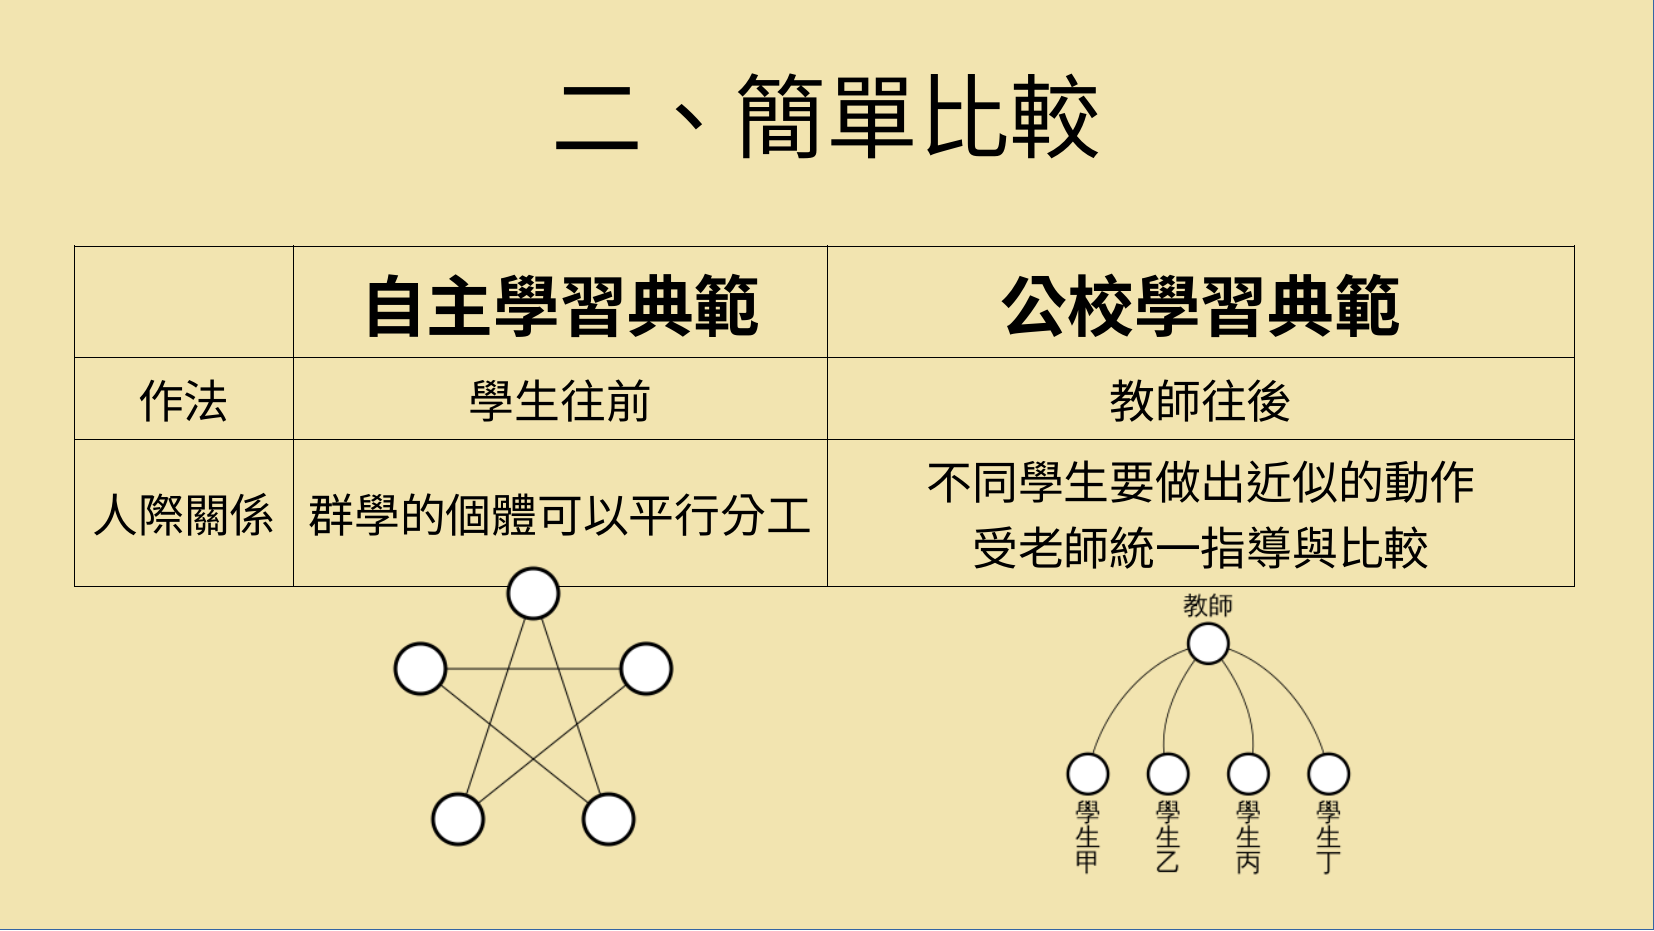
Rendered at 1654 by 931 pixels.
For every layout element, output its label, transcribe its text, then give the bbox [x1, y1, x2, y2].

table_cell 人際關係 [75, 440, 293, 586]
table_cell 教師往後 [828, 358, 1574, 439]
table_header [75, 247, 293, 357]
table_header 公校學習典範 [828, 247, 1574, 357]
picture [383, 556, 684, 857]
table_cell 不同學生要做出近似的動作 受老師統一指導與比較 [828, 440, 1574, 586]
table_cell 作法 [75, 358, 293, 439]
table_cell 群學的個體可以平行分工 [294, 440, 827, 586]
table_cell 學生往前 [294, 358, 827, 439]
table_header 自主學習典範 [294, 247, 827, 357]
picture [1058, 585, 1359, 886]
title 二、簡單比較 [82, 37, 1571, 193]
